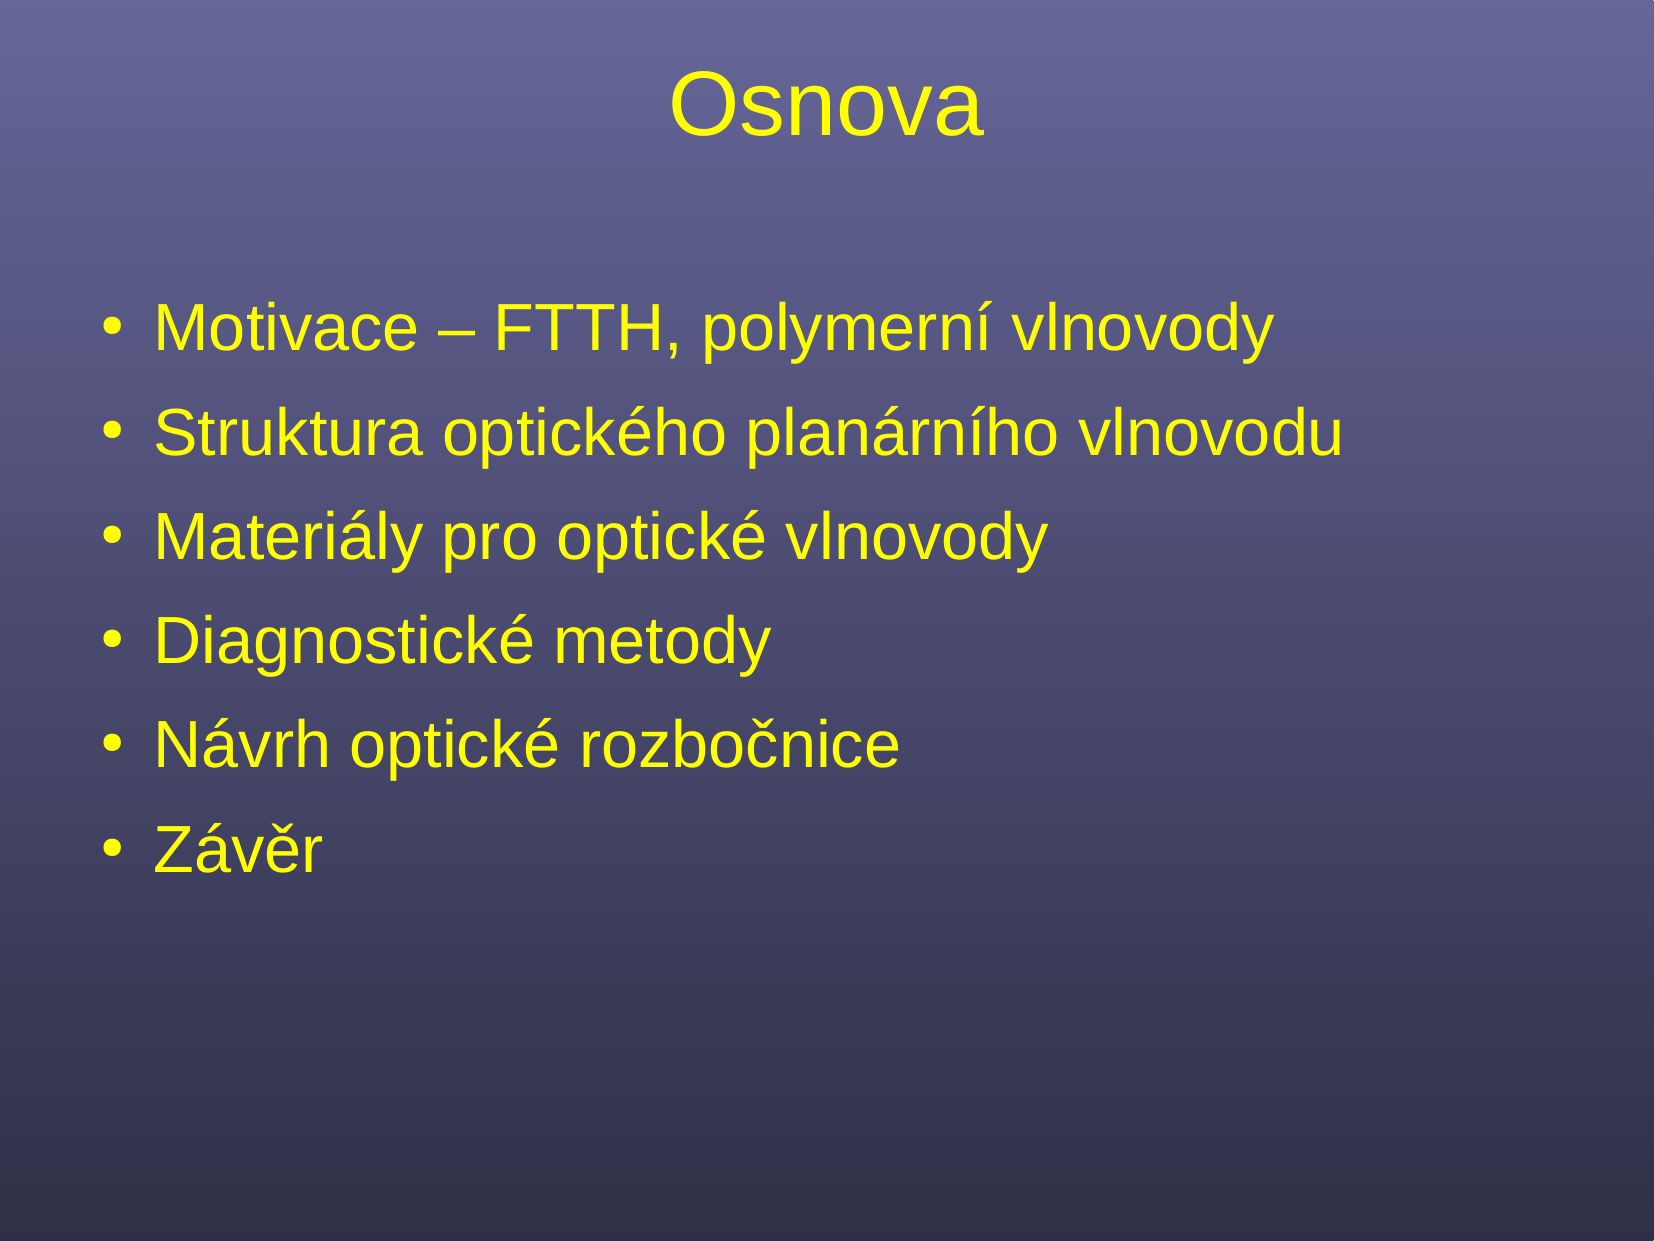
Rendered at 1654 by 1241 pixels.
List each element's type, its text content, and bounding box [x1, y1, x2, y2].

title Osnova [82, 0, 1571, 208]
list Motivace – FTTH, polymerní vlnovody Struktura optického planárního vlnovodu Materiály pro optické vlnovody Diagnostické metody Návrh optické rozbočnice Závěr [82, 290, 1571, 1094]
